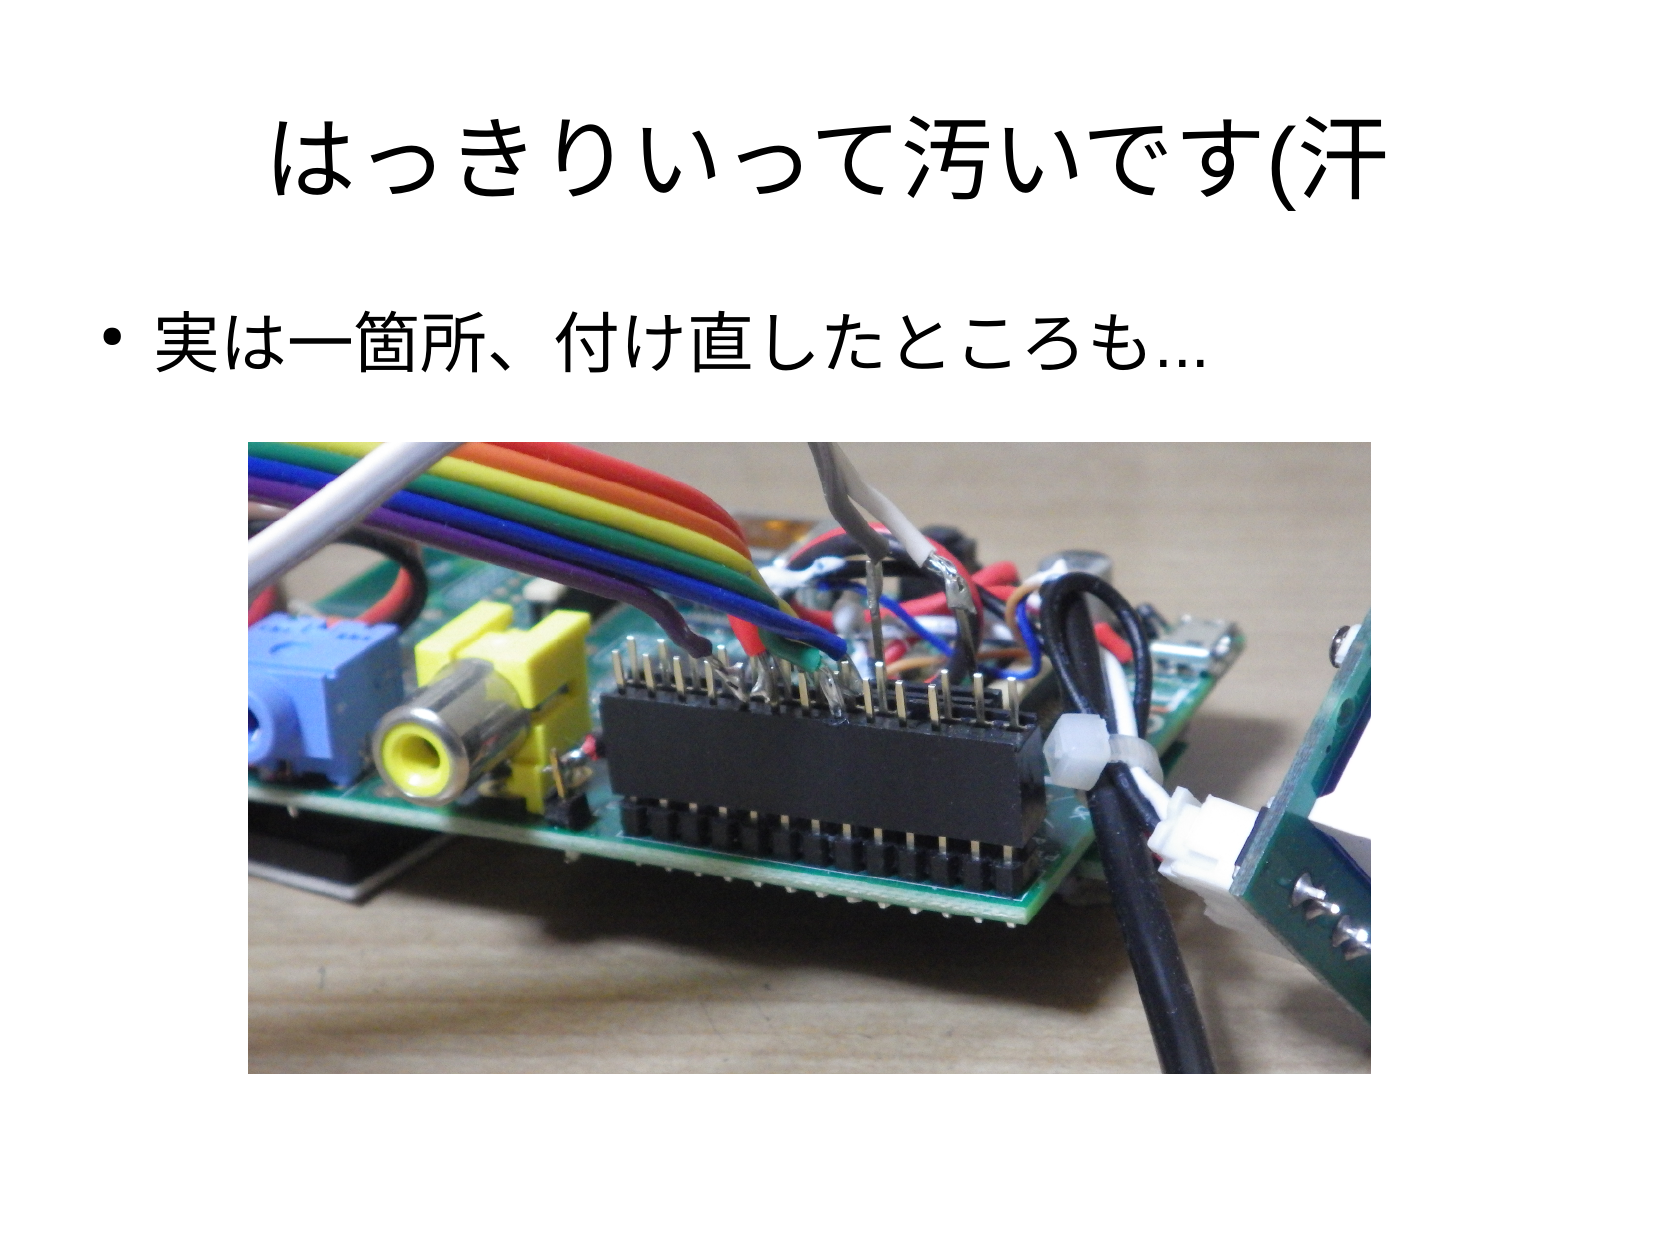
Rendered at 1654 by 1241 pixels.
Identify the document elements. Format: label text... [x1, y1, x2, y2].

picture [248, 442, 1371, 1074]
title はっきりいって汚いです(汗 [82, 49, 1571, 257]
list 実は一箇所、付け直したところも... [82, 290, 1571, 1010]
